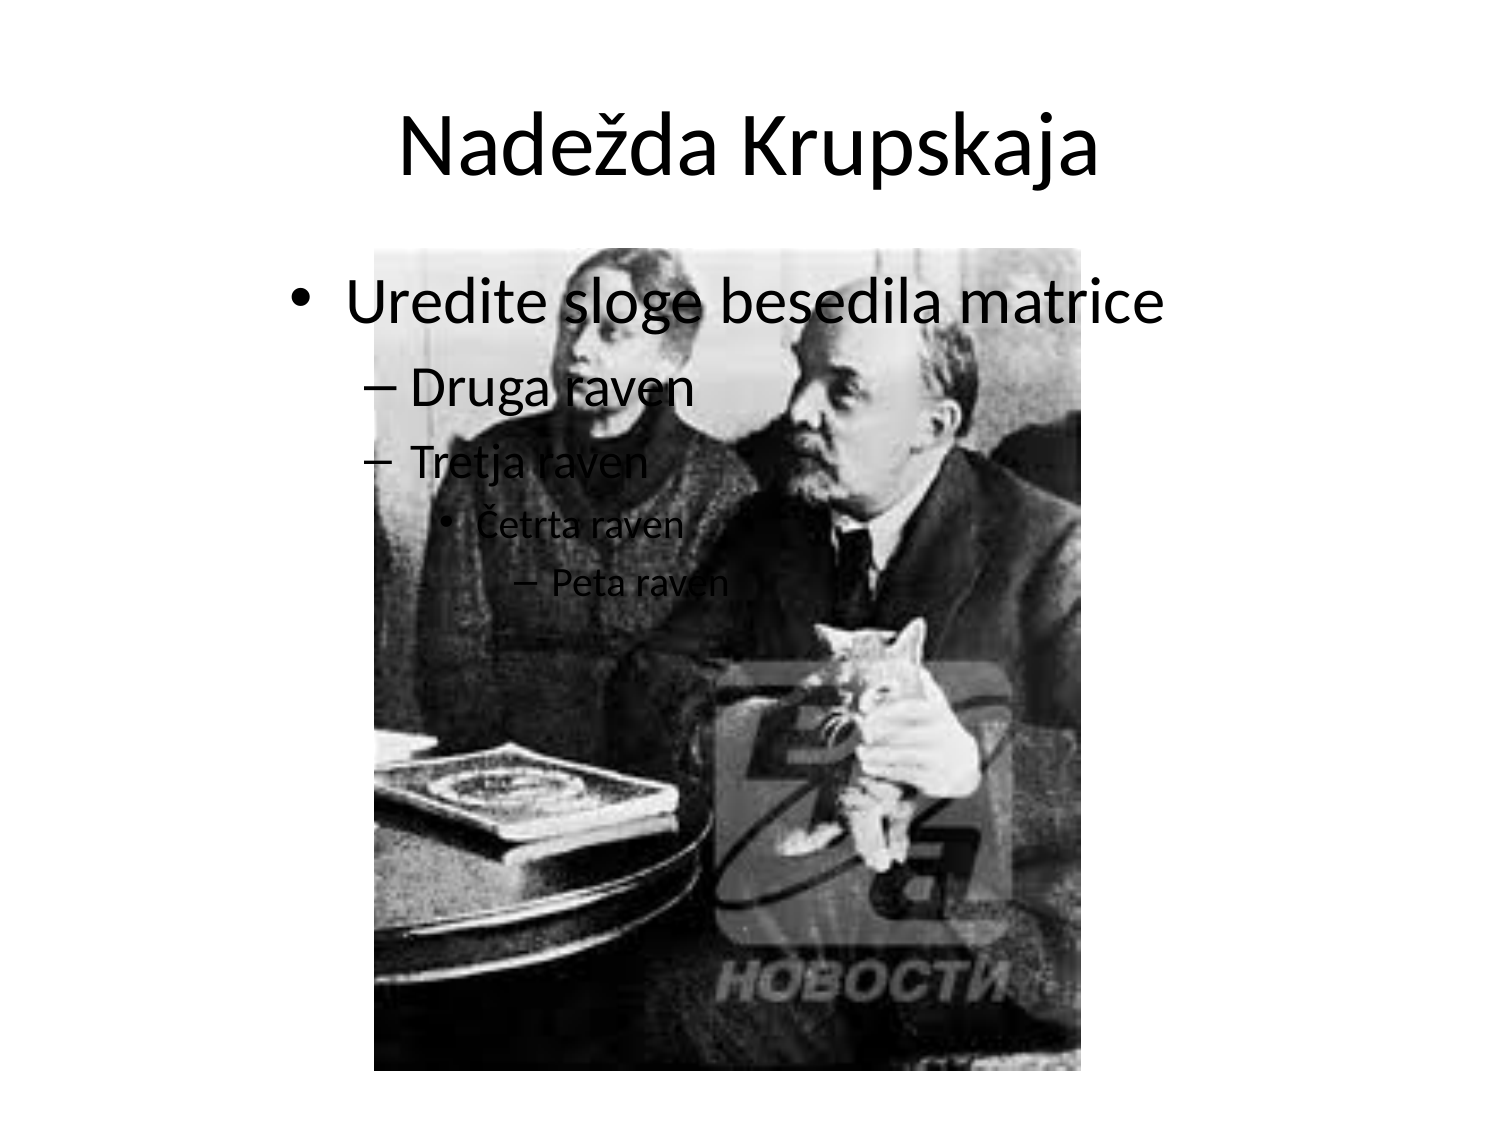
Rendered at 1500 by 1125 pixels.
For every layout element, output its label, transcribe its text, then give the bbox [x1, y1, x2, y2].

title Nadežda Krupskaja [75, 45, 1425, 233]
picture [374, 248, 1081, 1071]
